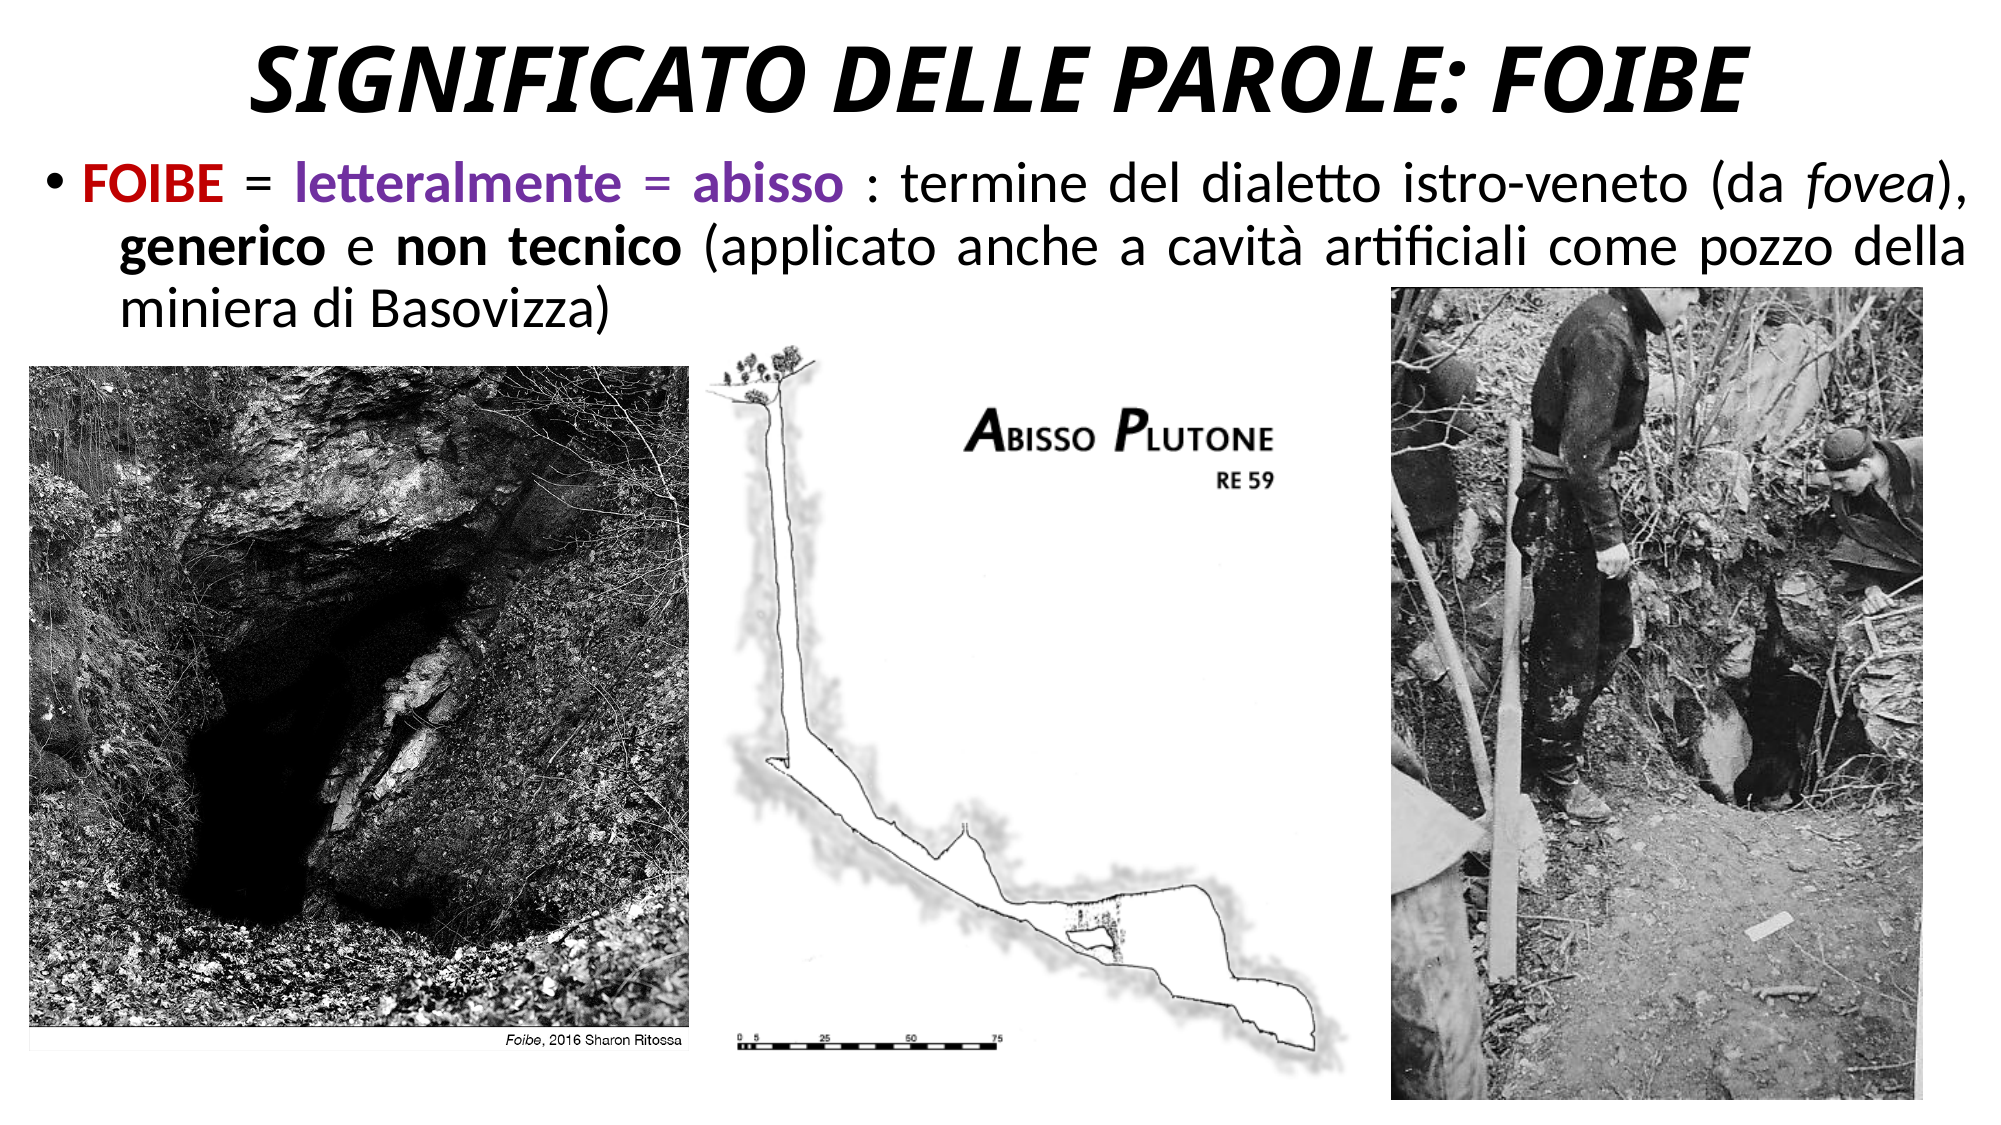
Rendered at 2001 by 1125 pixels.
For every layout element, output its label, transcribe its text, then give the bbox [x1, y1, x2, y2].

picture [697, 316, 1356, 1102]
title SIGNIFICATO DELLE PAROLE: FOIBE [137, 25, 1863, 133]
picture [1391, 287, 1923, 1100]
list FOIBE = letteralmente = abisso : termine del dialetto istro-veneto (da fovea), generico e non tecnico (applicato anche a cavità artificiali come pozzo della miniera di Basovizza) [29, 144, 1984, 1100]
picture [29, 366, 689, 1051]
